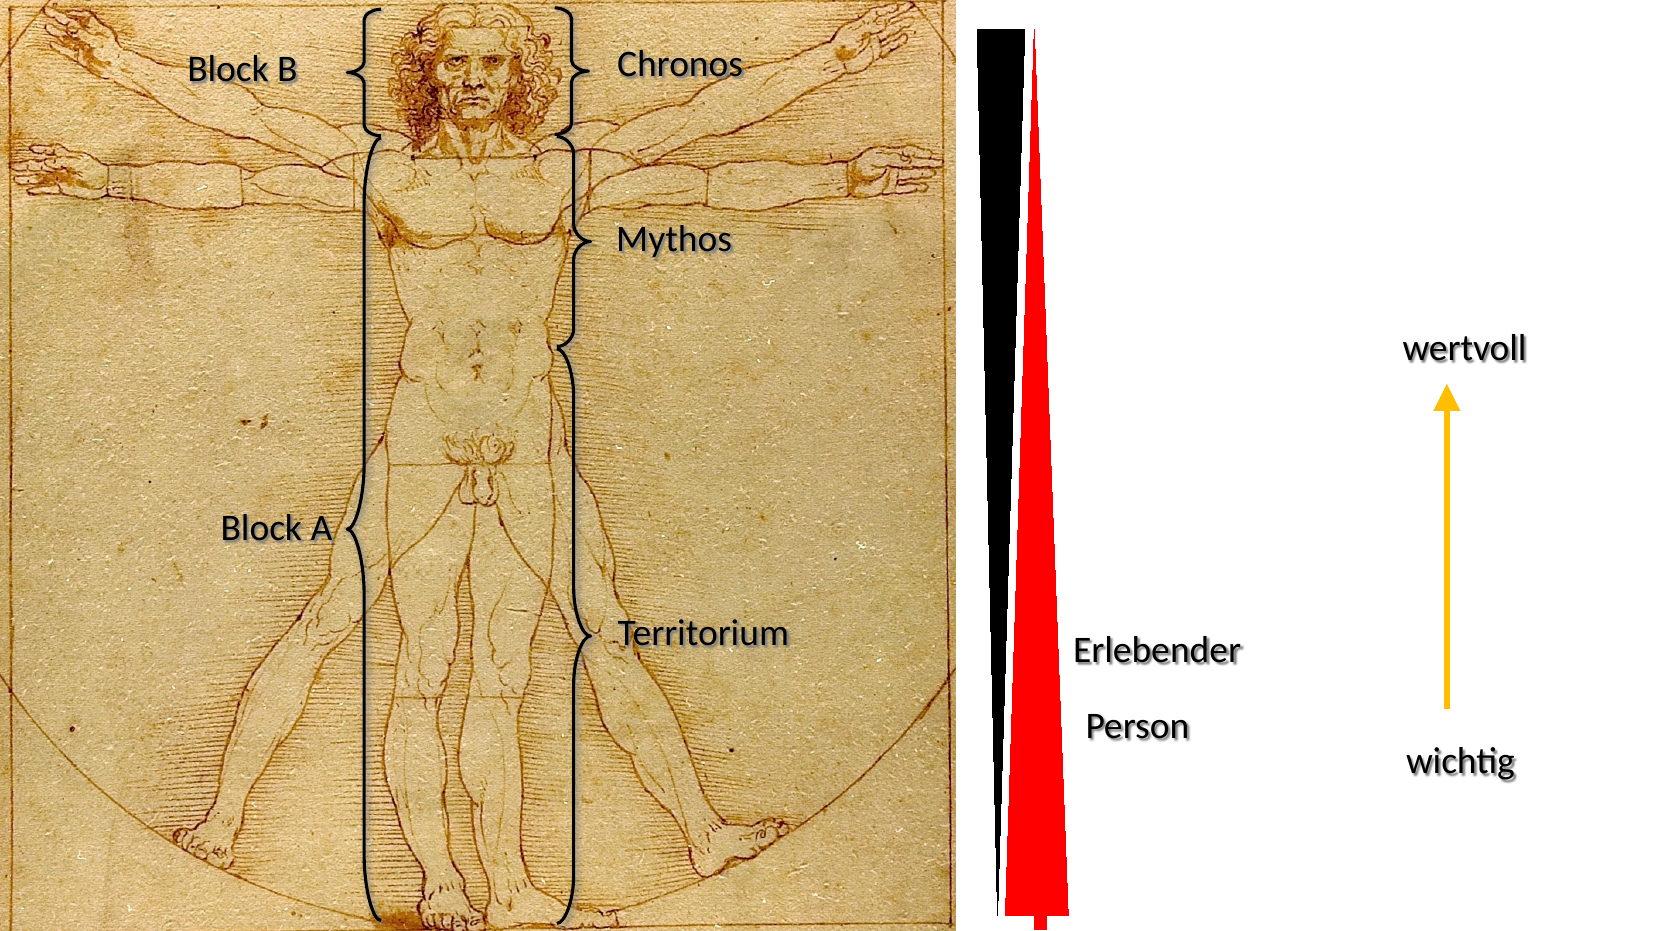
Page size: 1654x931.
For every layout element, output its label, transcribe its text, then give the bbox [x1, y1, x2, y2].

text_box Mythos [601, 215, 748, 269]
text_box [1005, 29, 1069, 916]
text_box Territorium [602, 609, 805, 663]
text_box wichtig [1391, 738, 1595, 791]
text_box wertvoll [1387, 324, 1544, 378]
text_box Erlebender [1058, 626, 1257, 679]
picture [0, 0, 956, 931]
text_box Person [1070, 702, 1397, 831]
text_box Block A [205, 504, 348, 557]
text_box Chronos [602, 40, 759, 94]
text_box [977, 29, 1025, 916]
text_box Block B [172, 46, 313, 99]
